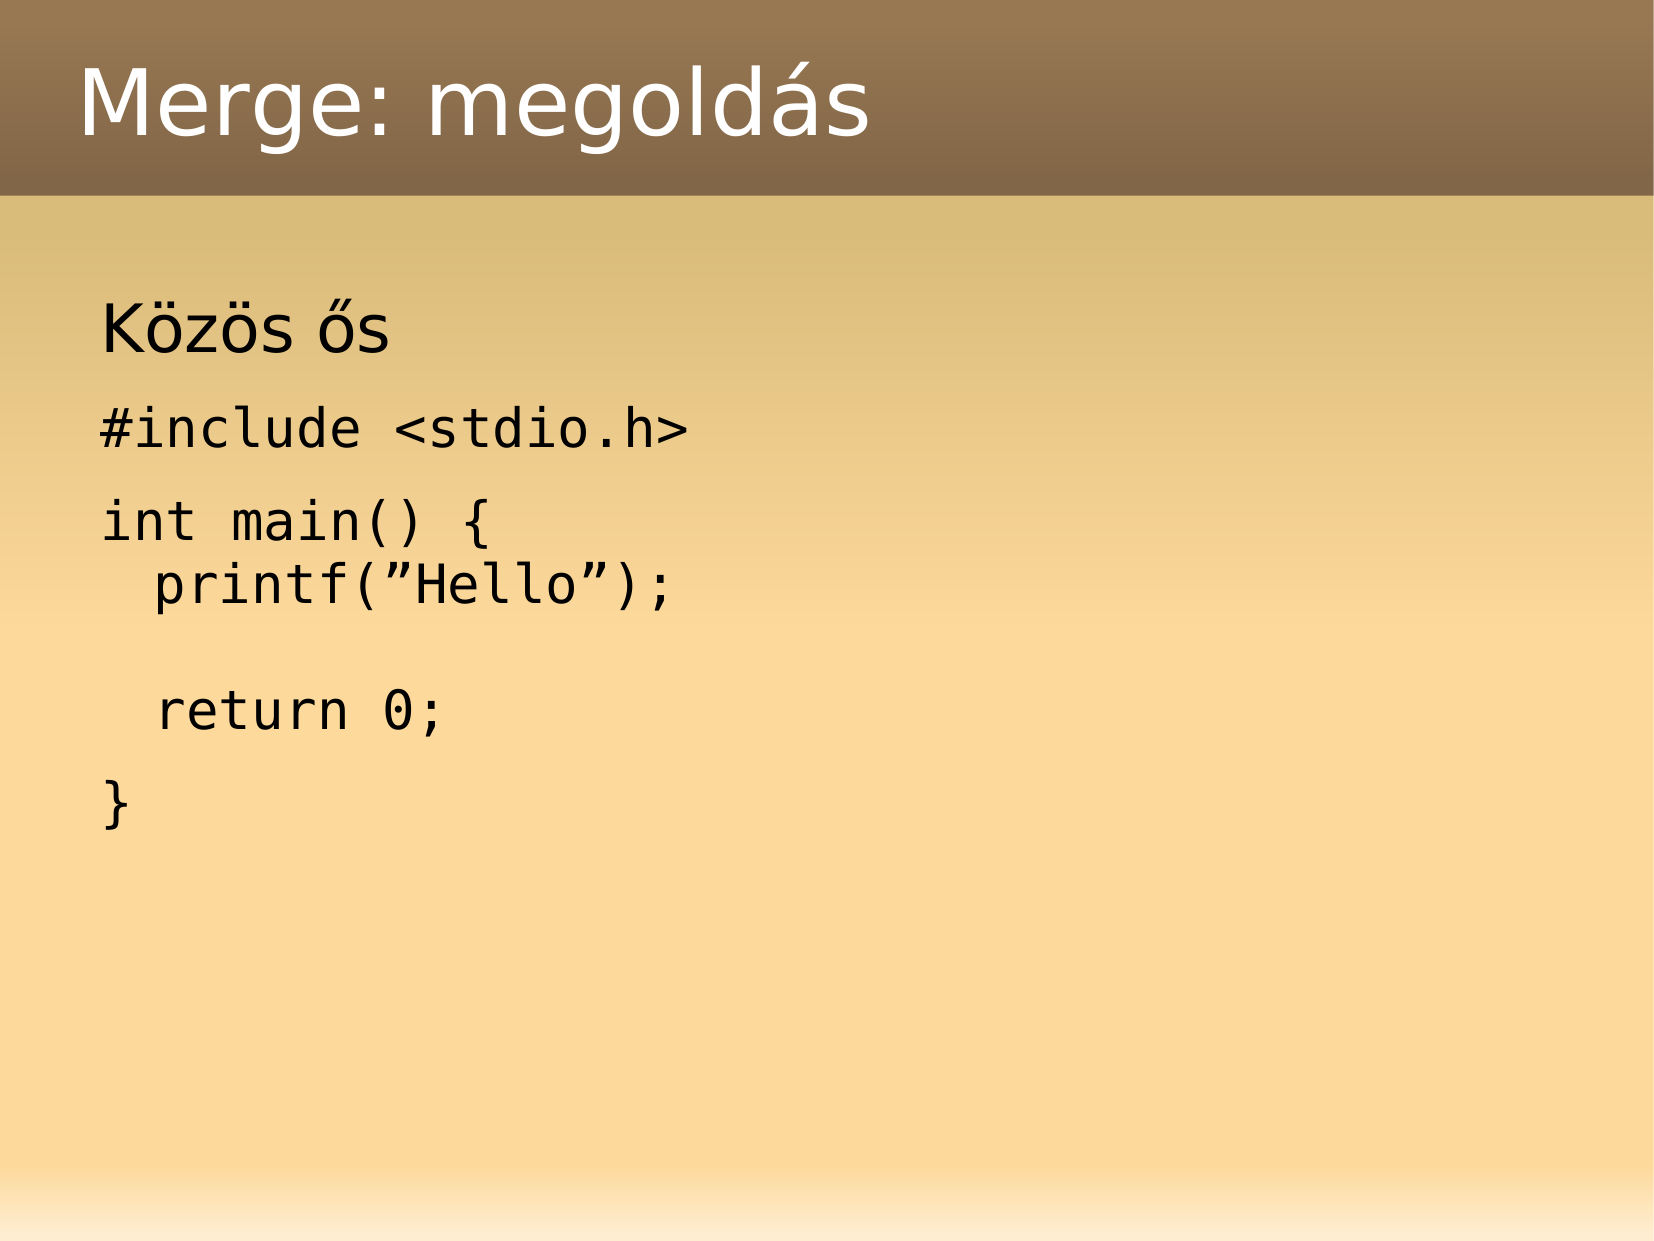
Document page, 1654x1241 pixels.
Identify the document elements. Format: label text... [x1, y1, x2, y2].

title Merge: megoldás [76, 0, 1565, 208]
picture [0, 0, 1654, 1241]
list Közös ős #include <stdio.h> int main() { printf(”Hello”); return 0; } [82, 290, 1571, 1109]
